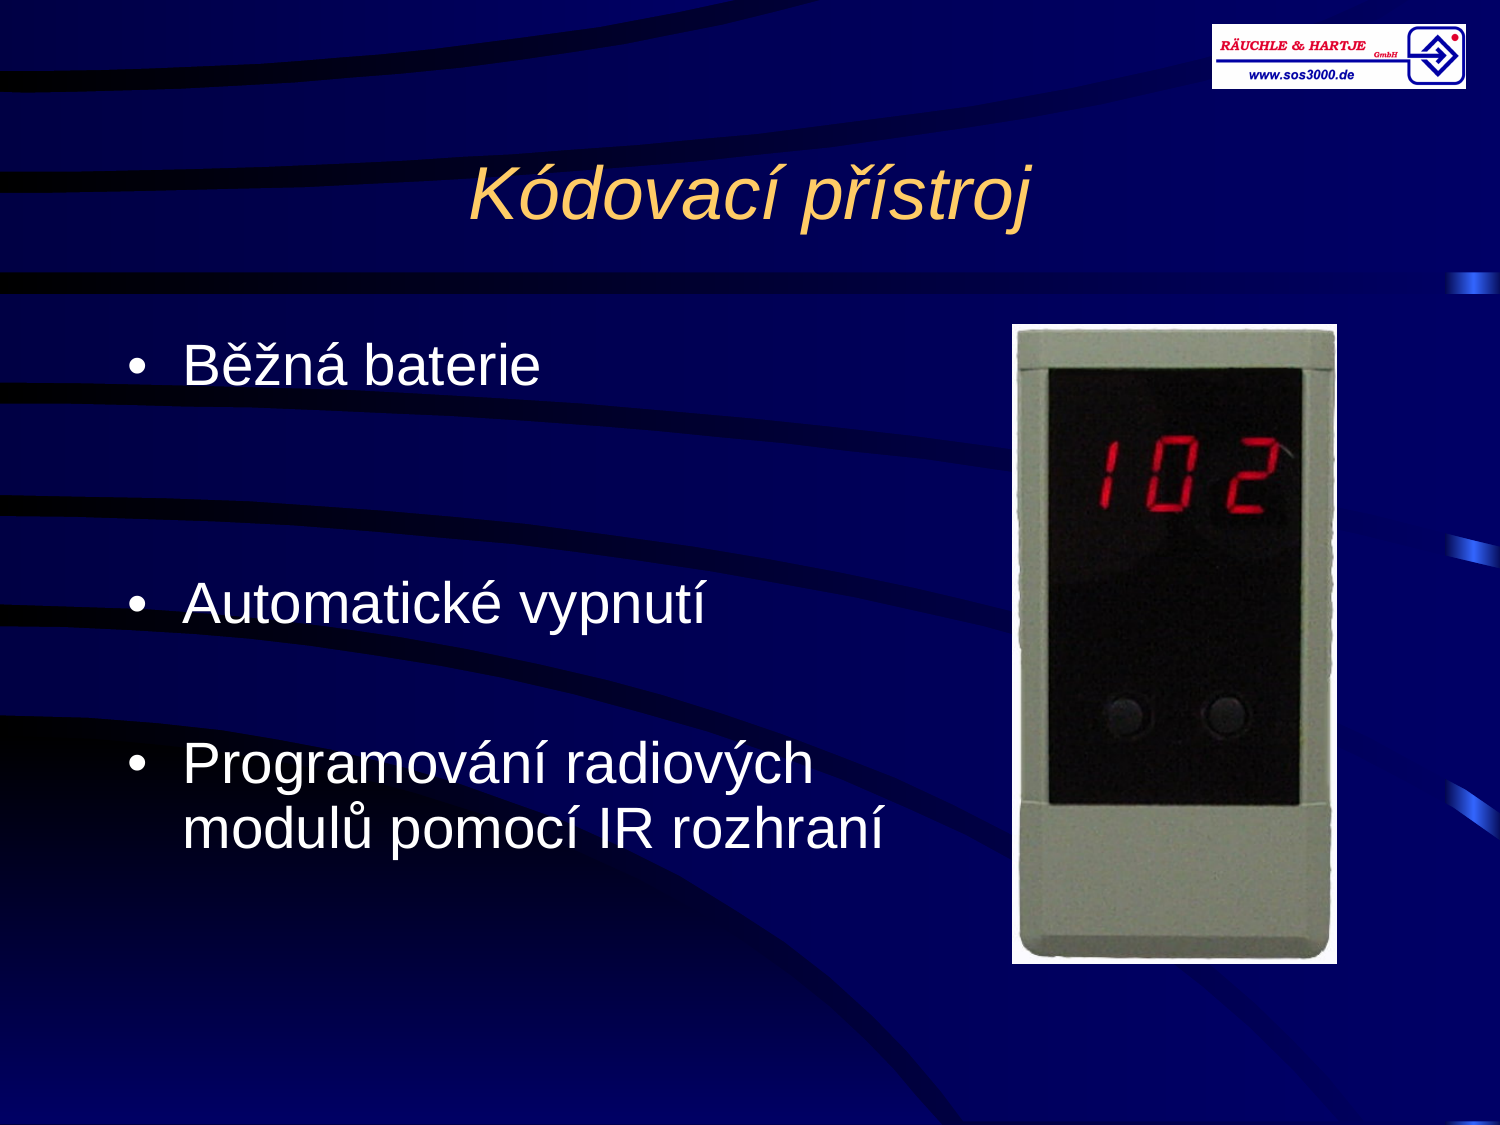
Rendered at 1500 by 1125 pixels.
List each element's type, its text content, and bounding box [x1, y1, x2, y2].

title Kódovací přístroj [112, 99, 1388, 288]
picture [1012, 324, 1337, 964]
list Běžná baterie Automatické vypnutí Programování radiových modulů pomocí IR rozhraní [112, 324, 951, 1076]
picture [1212, 24, 1466, 89]
